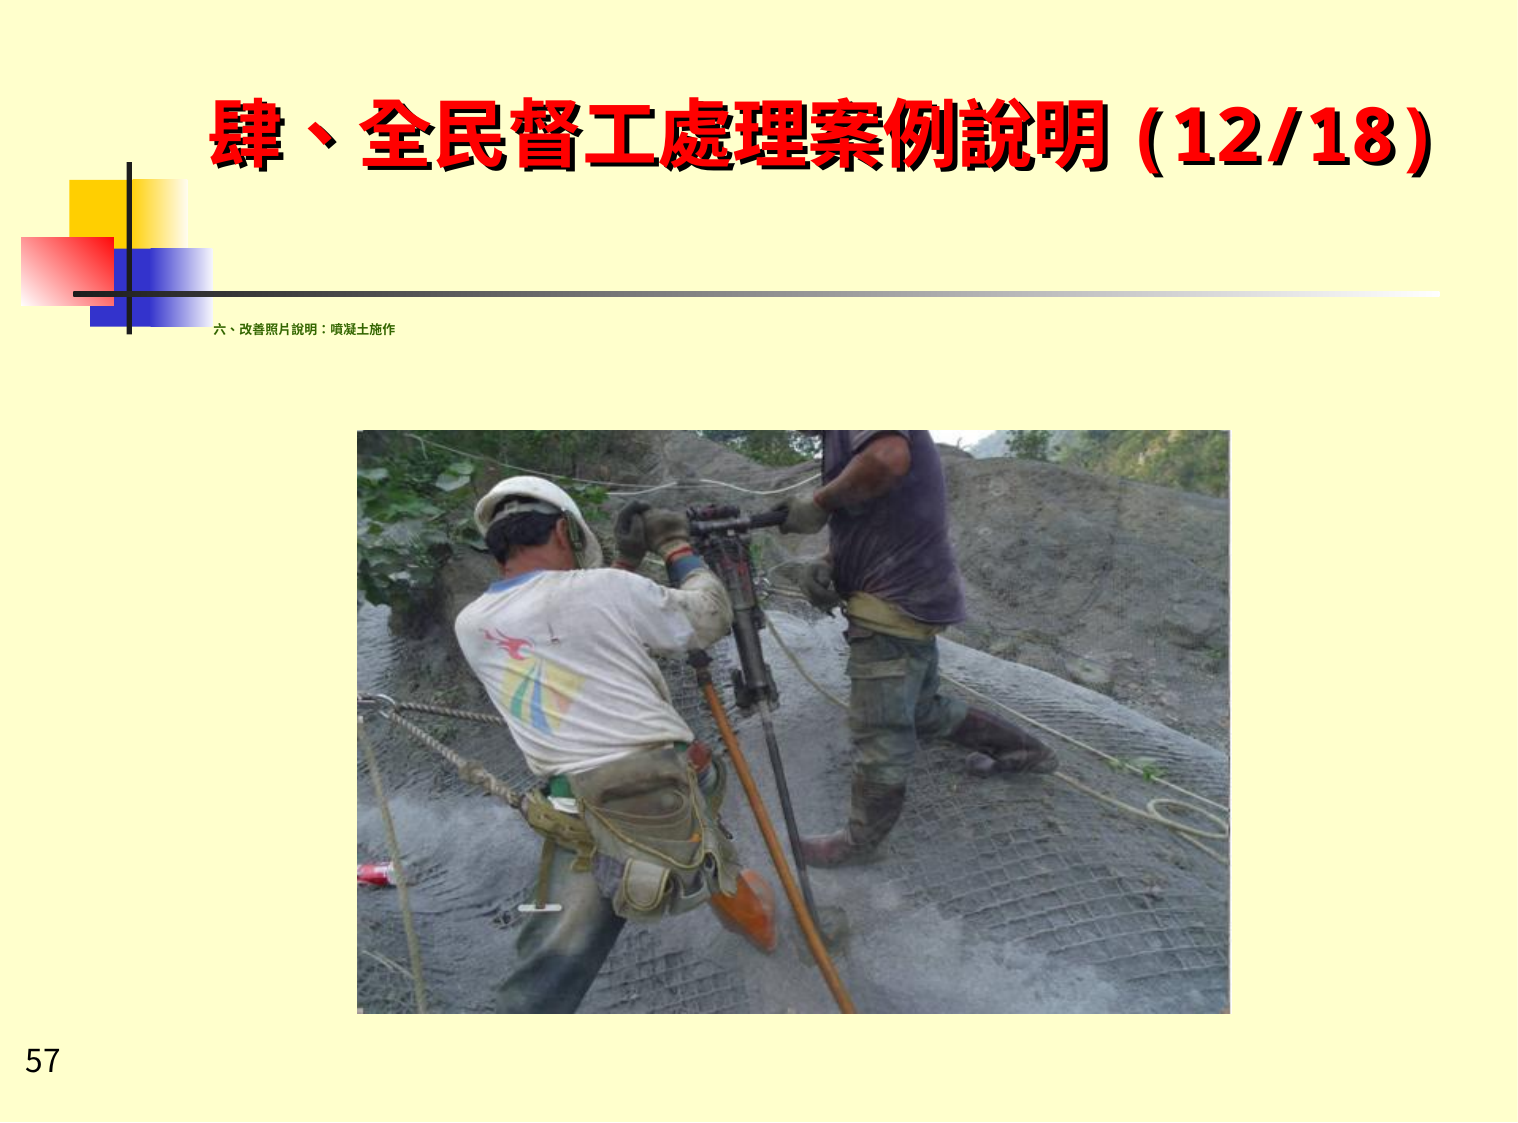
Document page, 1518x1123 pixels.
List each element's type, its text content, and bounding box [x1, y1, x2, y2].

text_box <編號> [0, 1032, 78, 1096]
picture [357, 430, 1232, 1014]
title 肆、全民督工處理案例說明(12/18) [191, 35, 1485, 275]
list 六、改善照片說明：噴凝土施作 [196, 312, 1487, 391]
